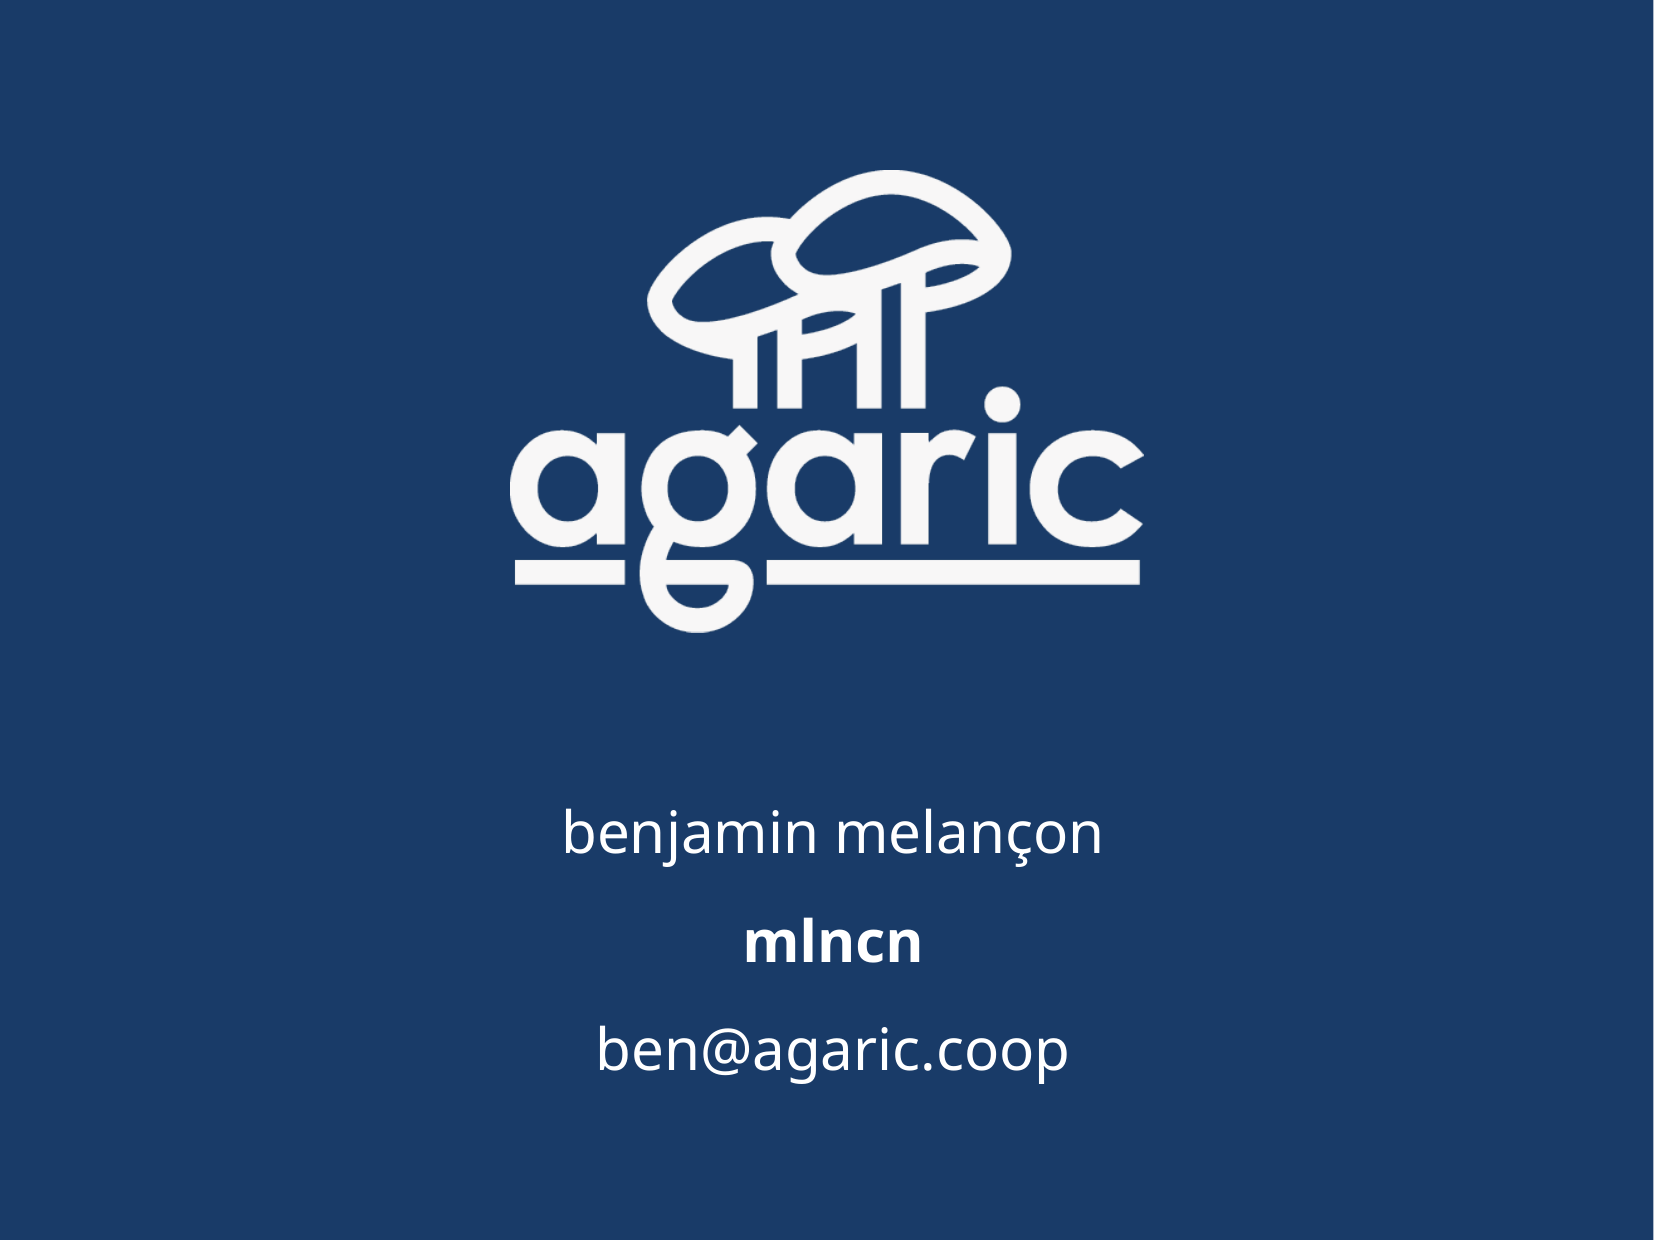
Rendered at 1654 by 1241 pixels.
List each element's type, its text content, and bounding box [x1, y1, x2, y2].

text_box benjamin melançon mlncn ben@agaric.coop [526, 783, 1140, 1126]
picture [510, 170, 1144, 633]
